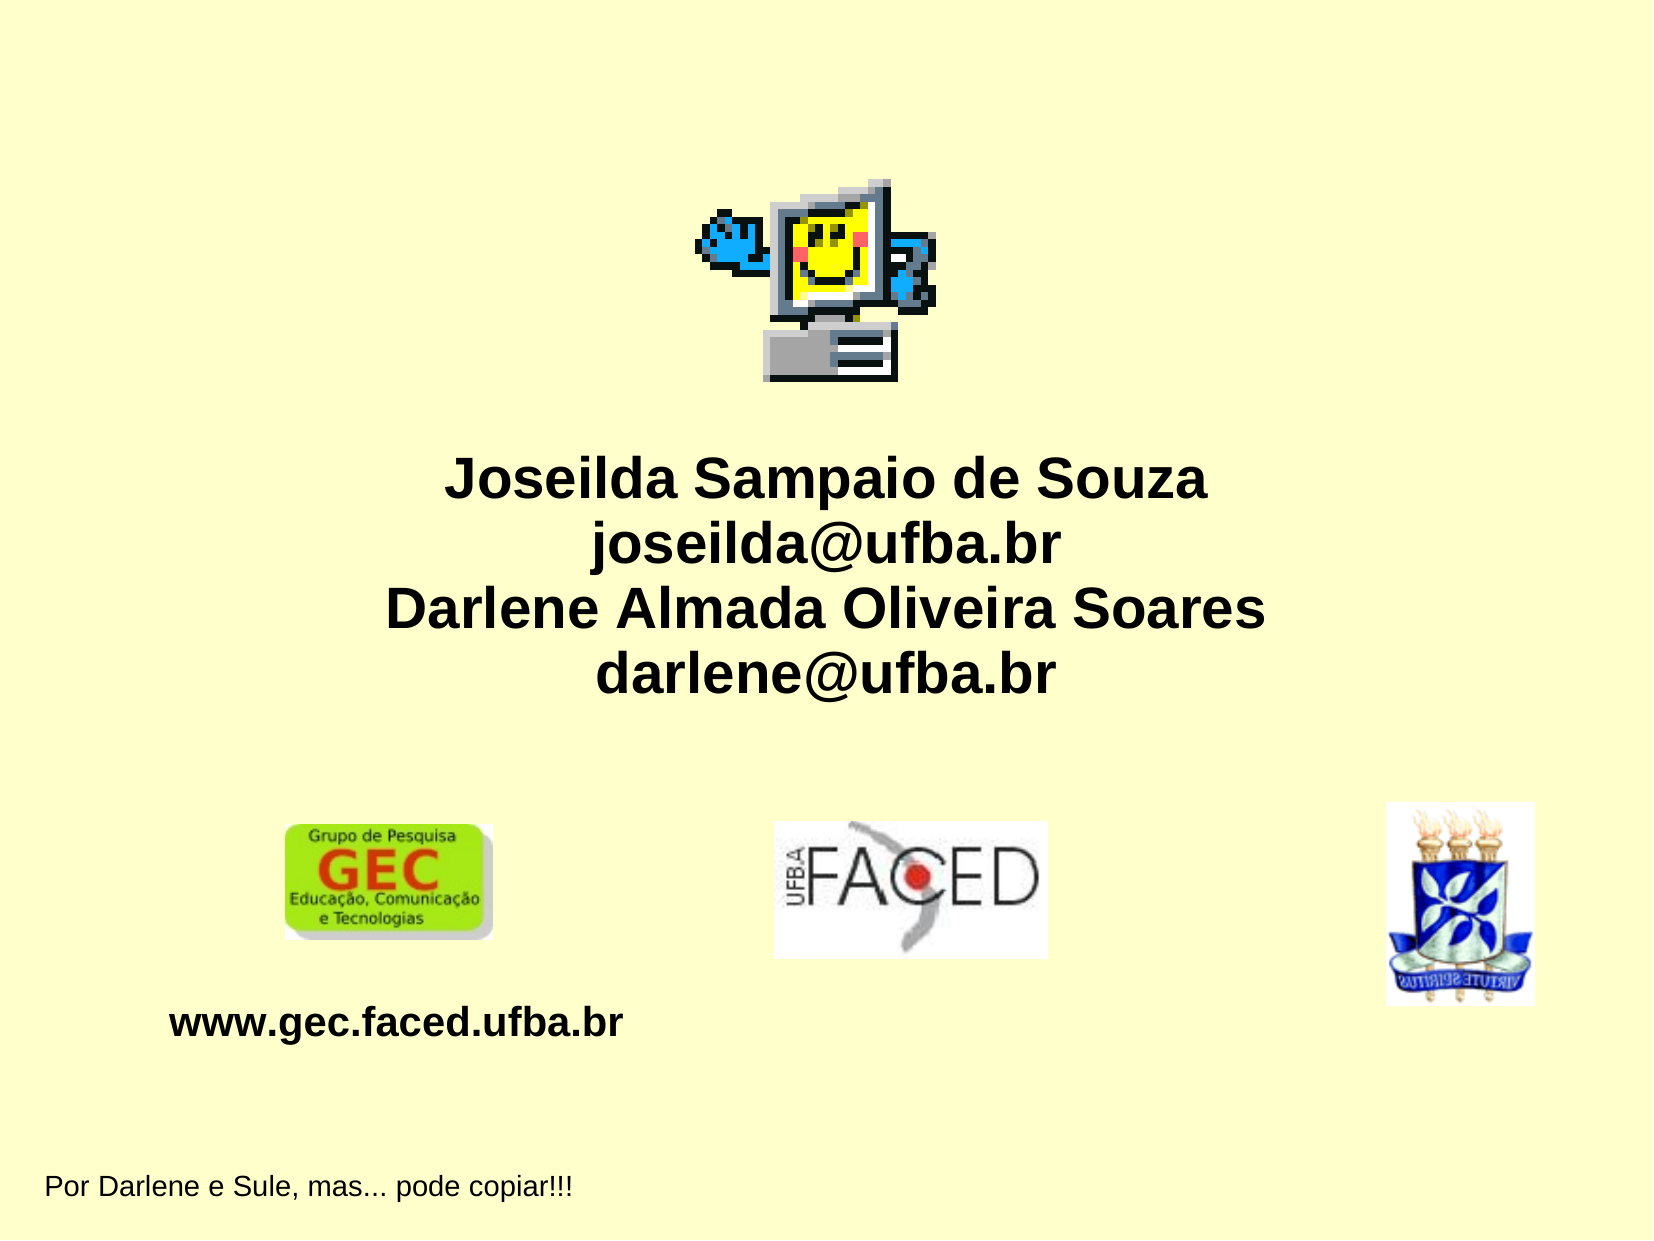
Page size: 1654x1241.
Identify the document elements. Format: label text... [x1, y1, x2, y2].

chart [285, 824, 493, 940]
text_box Por Darlene e Sule, mas... pode copiar!!! [29, 1163, 709, 1213]
text_box www.gec.faced.ufba.br [154, 991, 639, 1054]
picture [774, 821, 1048, 959]
picture [605, 0, 1034, 398]
text_box Joseilda Sampaio de Souza joseilda@ufba.br Darlene Almada Oliveira Soares darlene@ufba.br [236, 437, 1418, 714]
picture [1386, 802, 1535, 1006]
